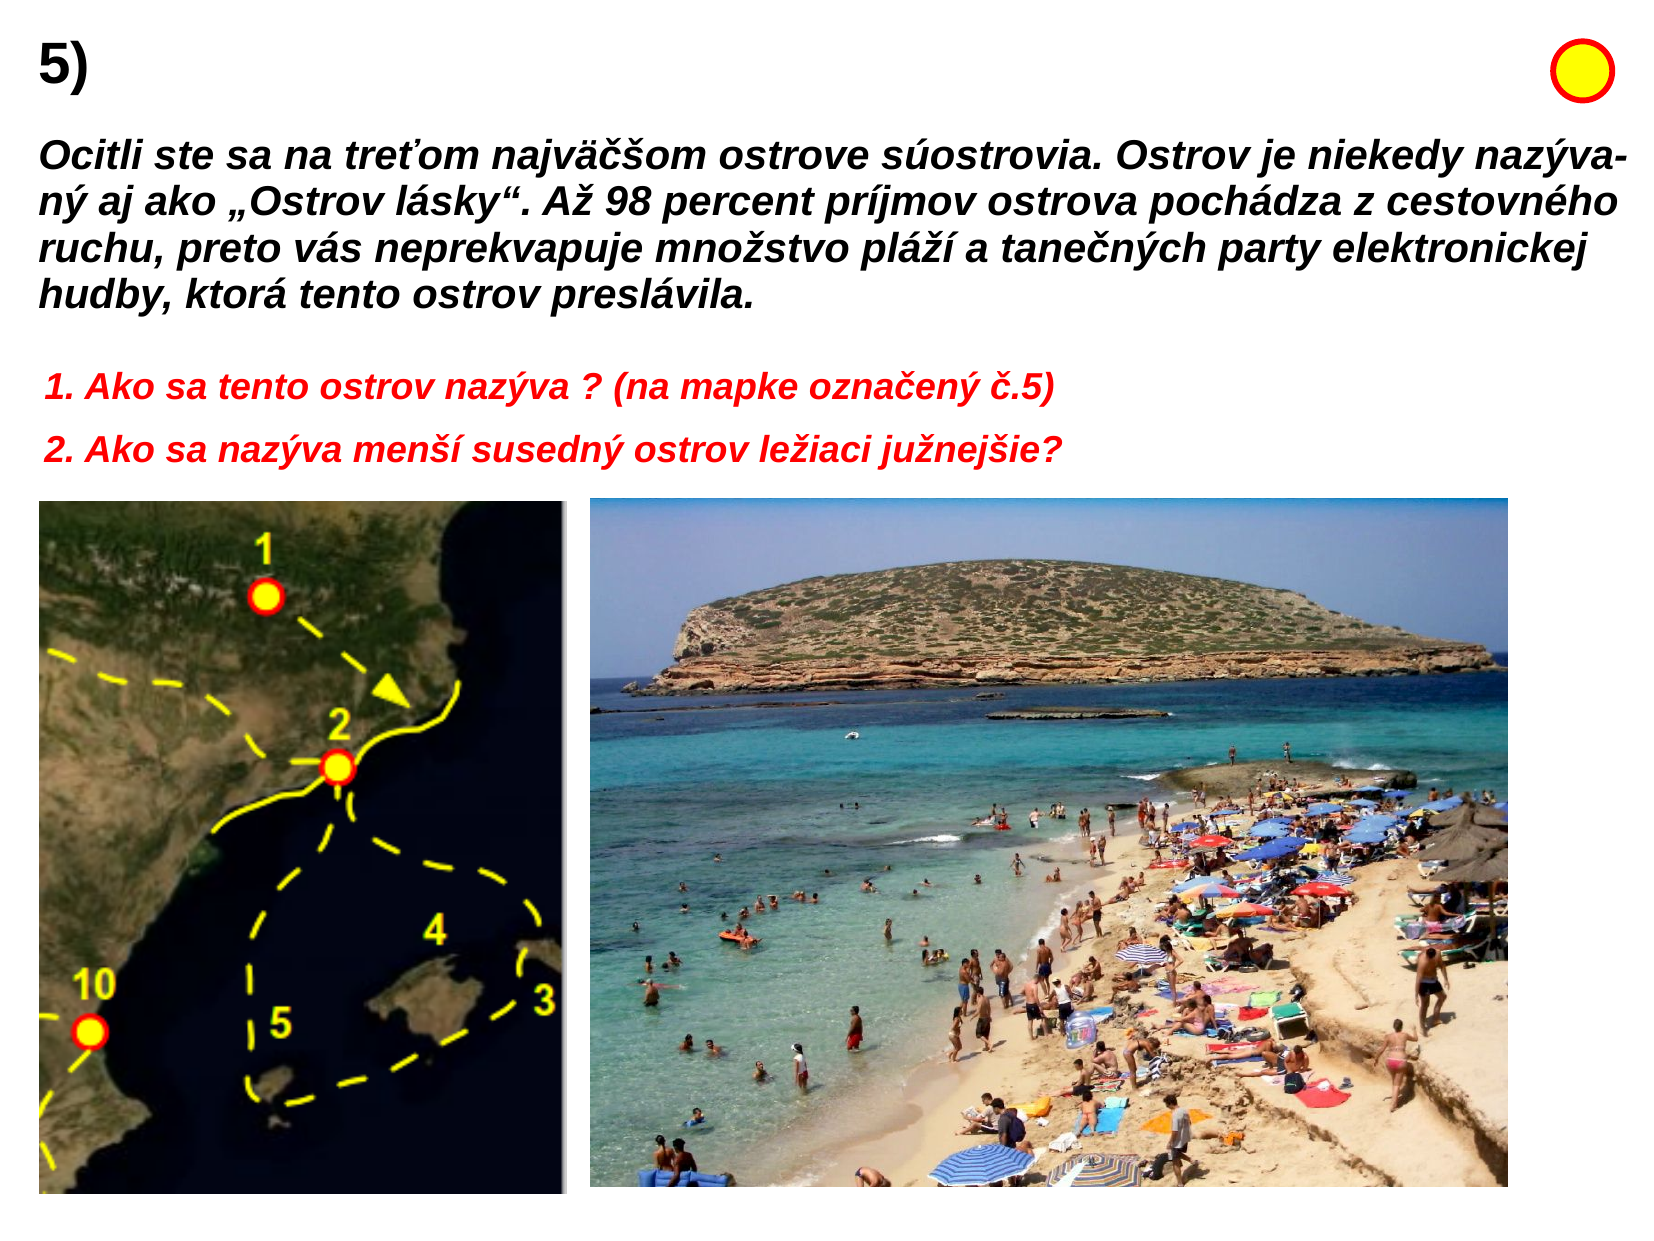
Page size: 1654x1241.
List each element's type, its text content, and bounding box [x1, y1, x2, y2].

picture [39, 501, 567, 1194]
text_box 1. Ako sa tento ostrov nazýva ? (na mapke označený č.5) 2. Ako sa nazýva menší susedný ostrov ležiaci južnejšie? [29, 336, 1601, 457]
text_box Ocitli ste sa na treťom najväčšom ostrove súostrovia. Ostrov je niekedy nazýva- ný aj ako „Ostrov lásky“. Až 98 percent príjmov ostrova pochádza z cestovného ruchu, preto vás neprekvapuje množstvo pláží a tanečných party elektronickej hudby, ktorá tento ostrov preslávila. [23, 124, 1654, 325]
picture [590, 498, 1508, 1188]
text_box 5) [23, 23, 1123, 104]
text_box [1553, 41, 1613, 101]
